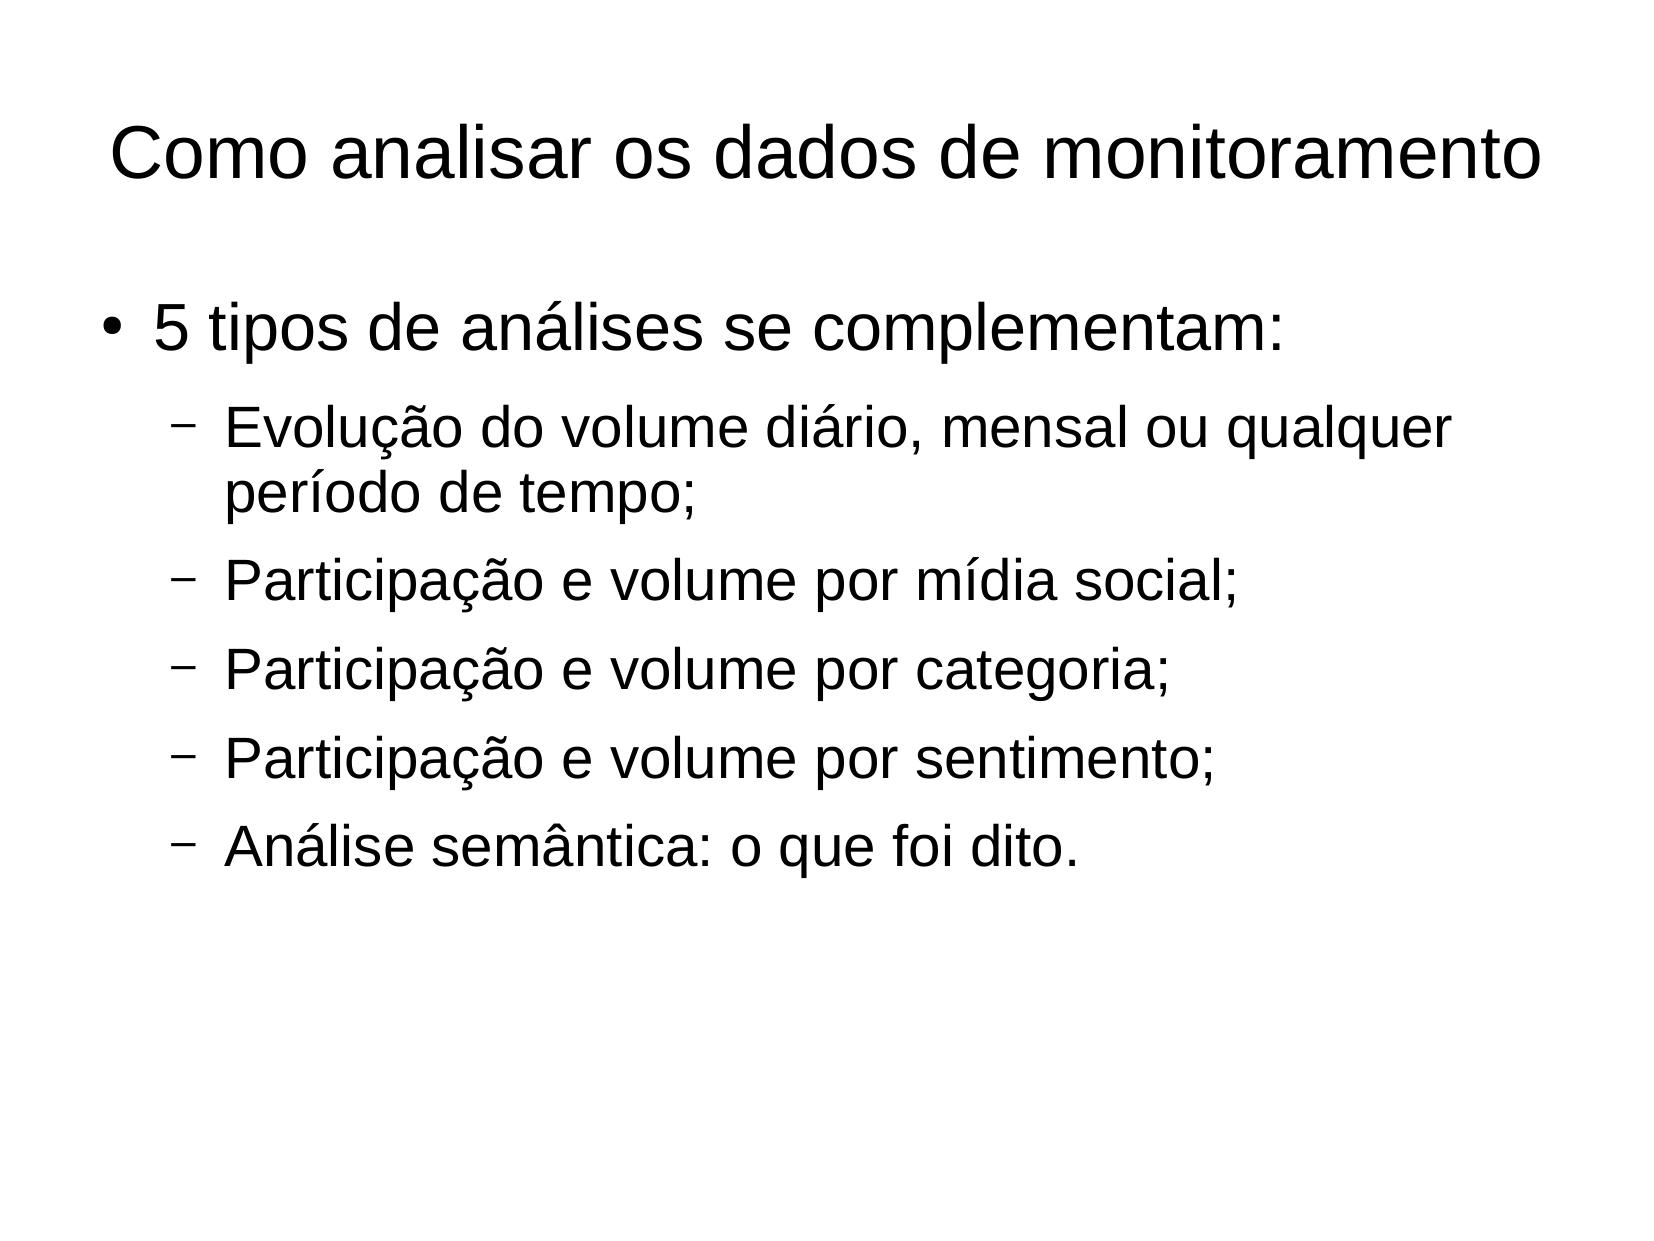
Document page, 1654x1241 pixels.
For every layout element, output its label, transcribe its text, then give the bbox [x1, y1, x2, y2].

title Como analisar os dados de monitoramento [82, 49, 1571, 257]
list 5 tipos de análises se complementam: Evolução do volume diário, mensal ou qualquer período de tempo; Participação e volume por mídia social; Participação e volume por categoria; Participação e volume por sentimento; Análise semântica: o que foi dito. [82, 290, 1571, 1010]
